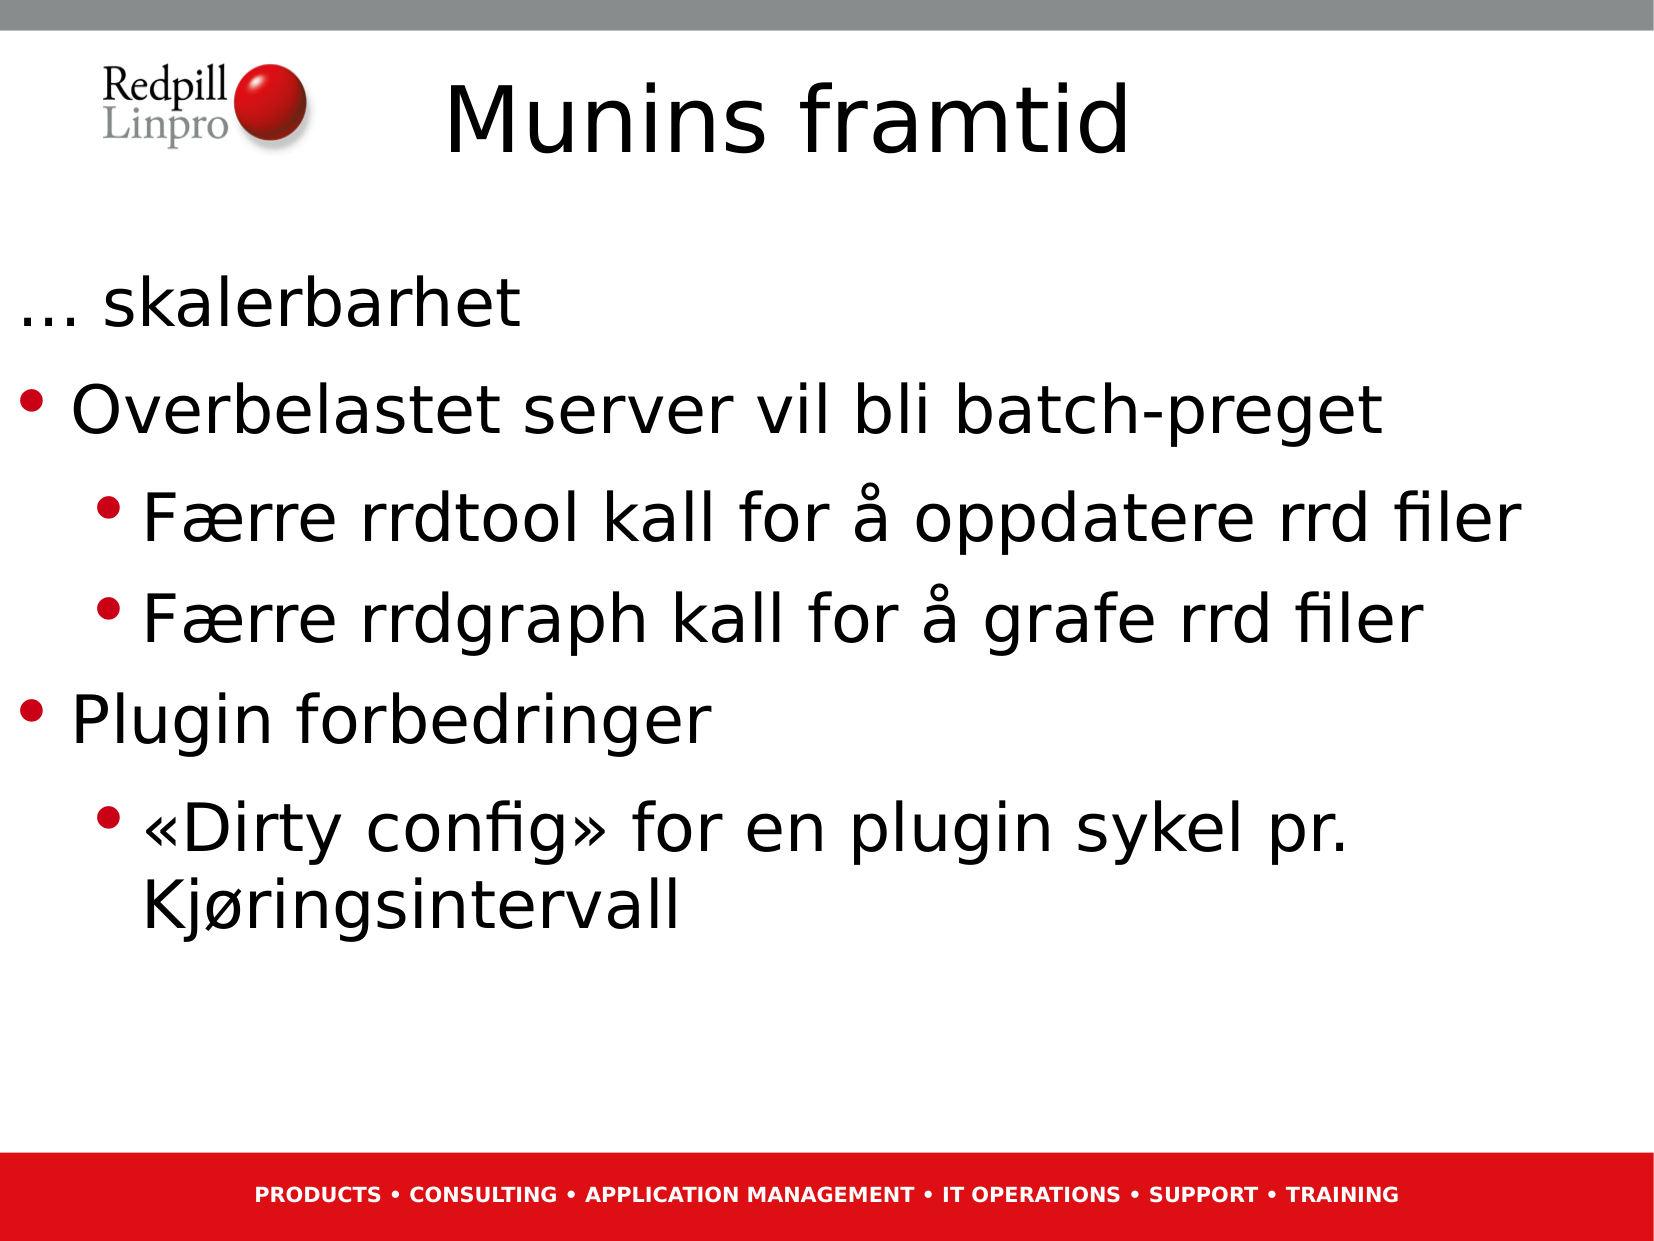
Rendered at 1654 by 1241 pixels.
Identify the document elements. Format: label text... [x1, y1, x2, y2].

title Munins framtid [442, 67, 1571, 264]
list ... skalerbarhet Overbelastet server vil bli batch-preget Færre rrdtool kall for å oppdatere rrd filer Færre rrdgraph kall for å grafe rrd filer Plugin forbedringer «Dirty config» for en plugin sykel pr. Kjøringsintervall [0, 264, 1654, 1056]
picture [0, 1056, 1654, 1241]
picture [0, 0, 1654, 264]
